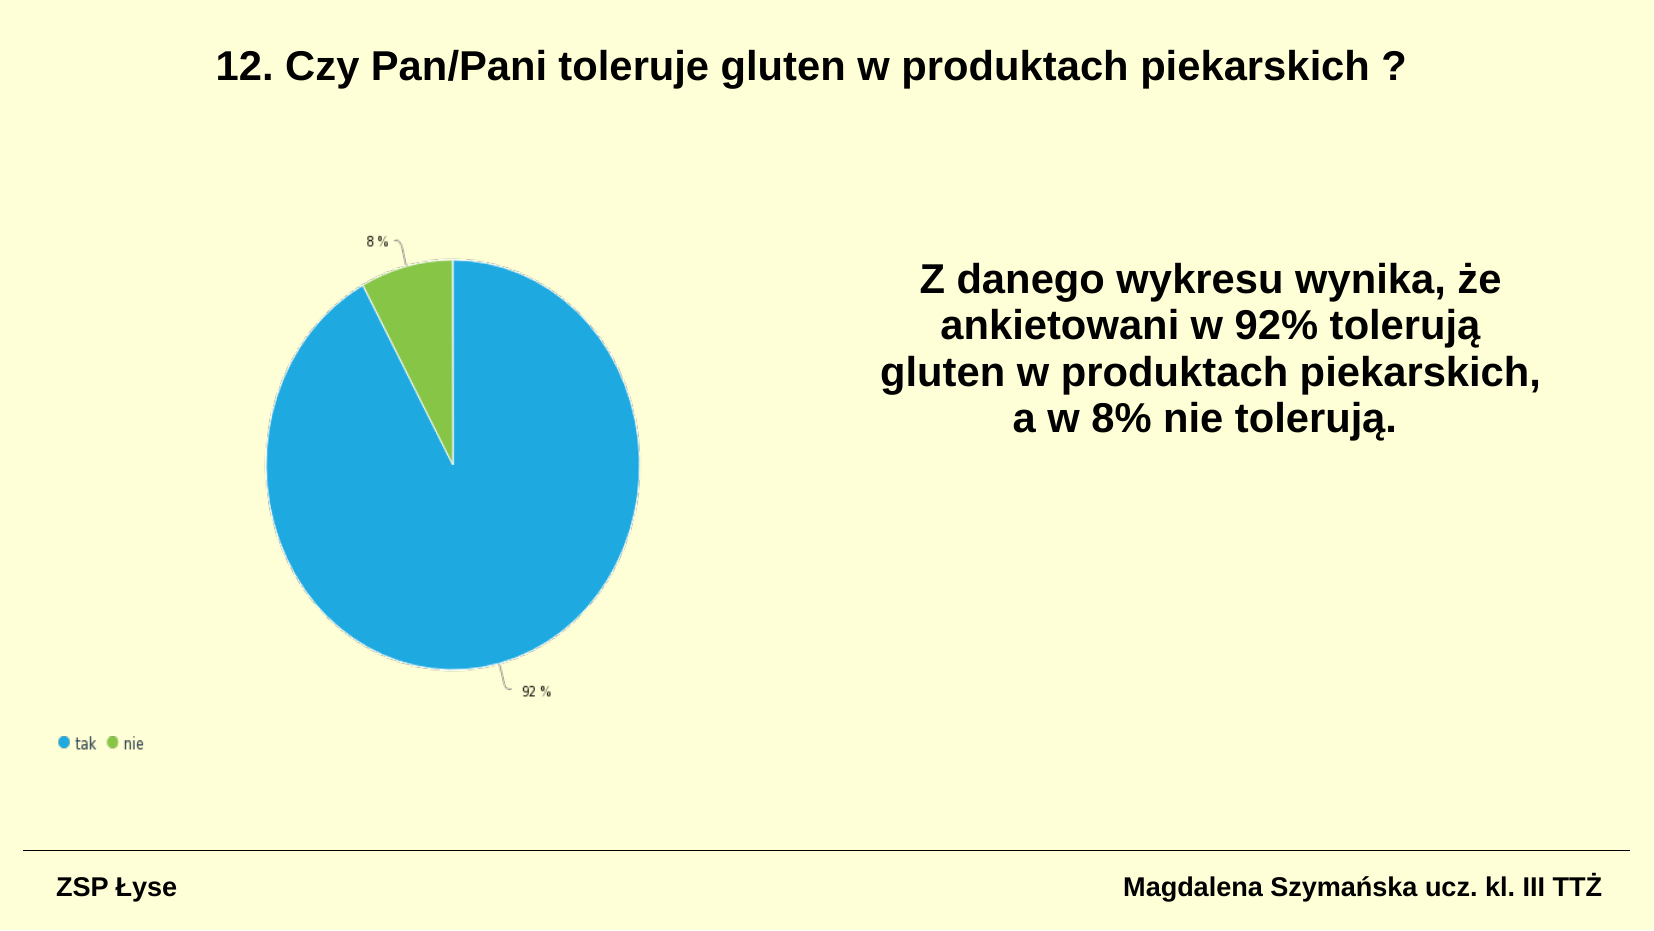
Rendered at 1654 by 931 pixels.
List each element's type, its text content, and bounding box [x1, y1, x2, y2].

text_box Z danego wykresu wynika, że ankietowani w 92% tolerują gluten w produktach piekarskich, a w 8% nie tolerują. [862, 248, 1560, 496]
picture [31, 212, 875, 784]
text_box 12. Czy Pan/Pani toleruje gluten w produktach piekarskich ? [200, 35, 1430, 144]
text_box ZSP Łyse Magdalena Szymańska ucz. kl. III TTŻ [41, 864, 1619, 922]
